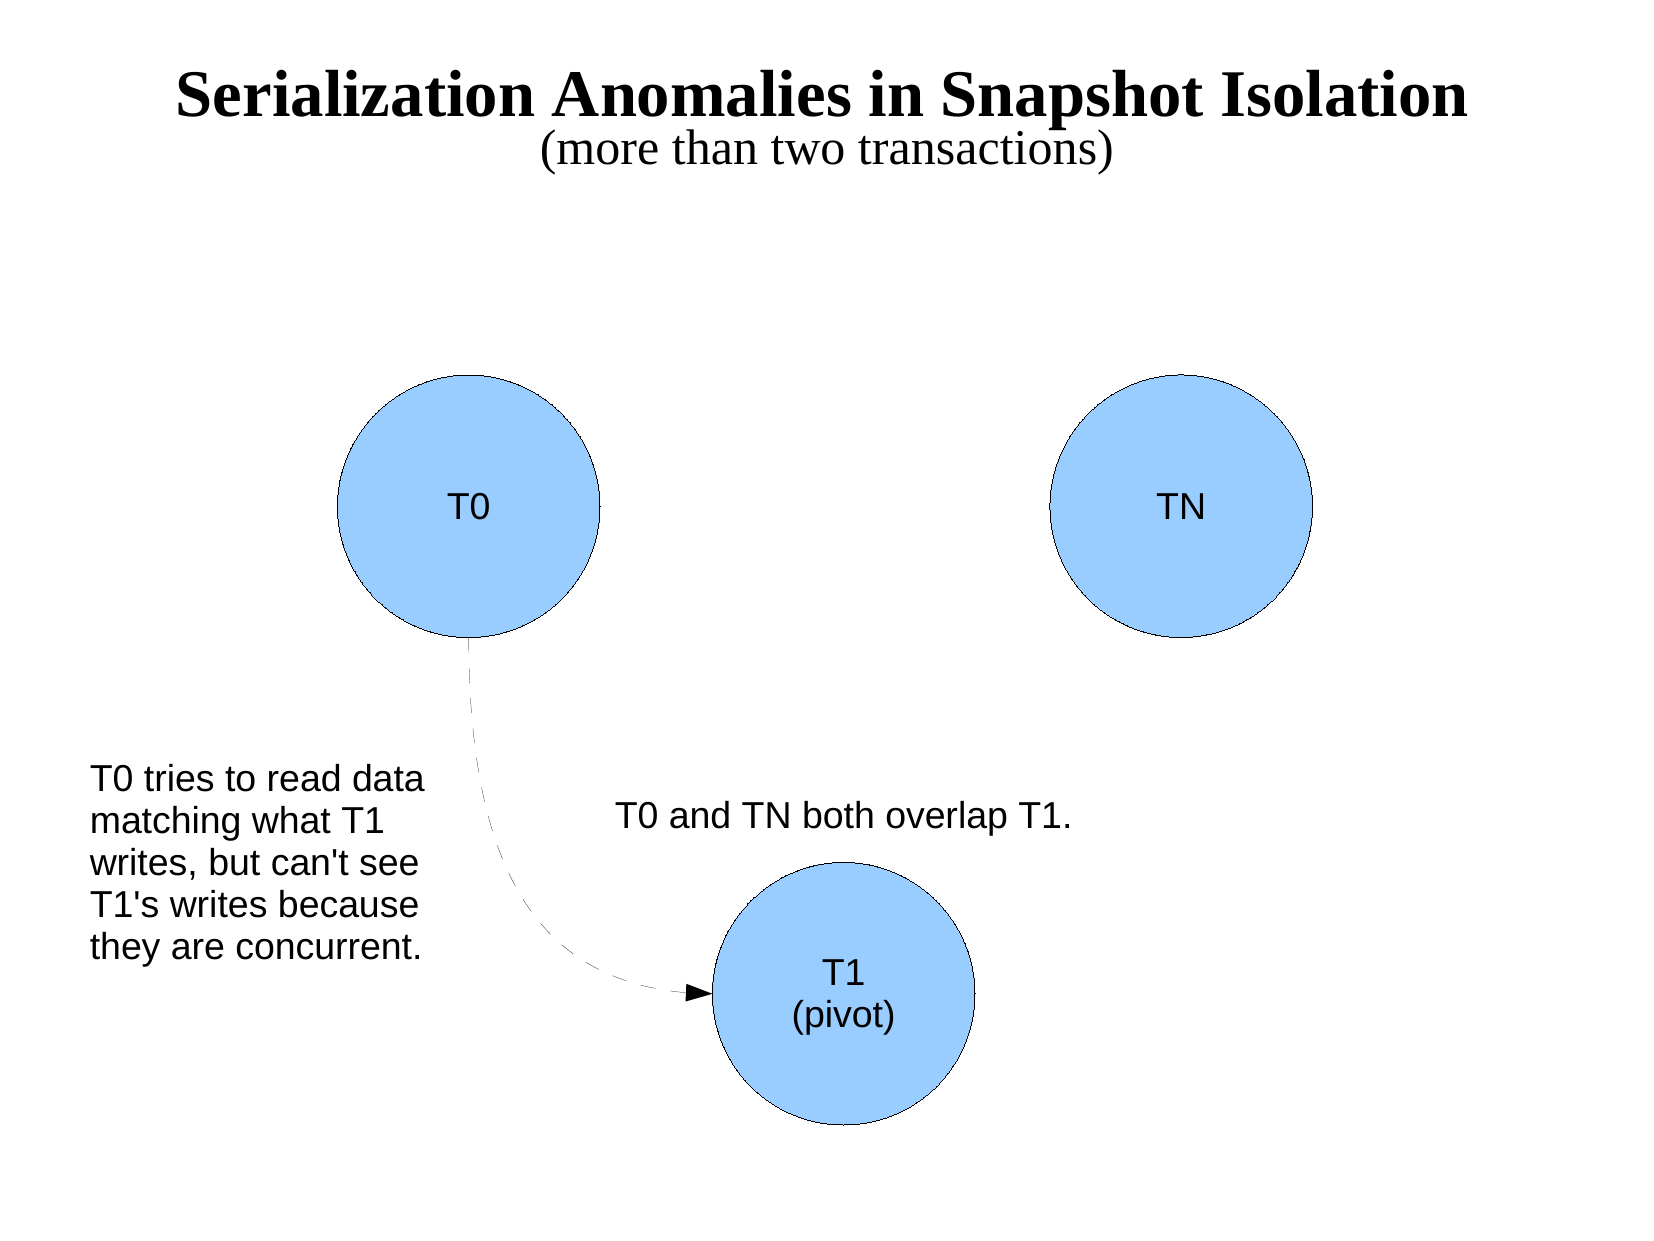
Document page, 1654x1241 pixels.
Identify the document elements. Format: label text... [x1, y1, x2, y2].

text_box TN [1049, 374, 1313, 638]
text_box T0 and TN both overlap T1. [600, 787, 1088, 887]
text_box T0 tries to read data matching what T1 writes, but can't see T1's writes because they are concurrent. [75, 750, 451, 976]
text_box (more than two transactions) [525, 112, 1163, 188]
text_box T0 [337, 375, 601, 638]
title Serialization Anomalies in Snapshot Isolation [112, 37, 1535, 151]
text_box T1 (pivot) [712, 887, 976, 1126]
